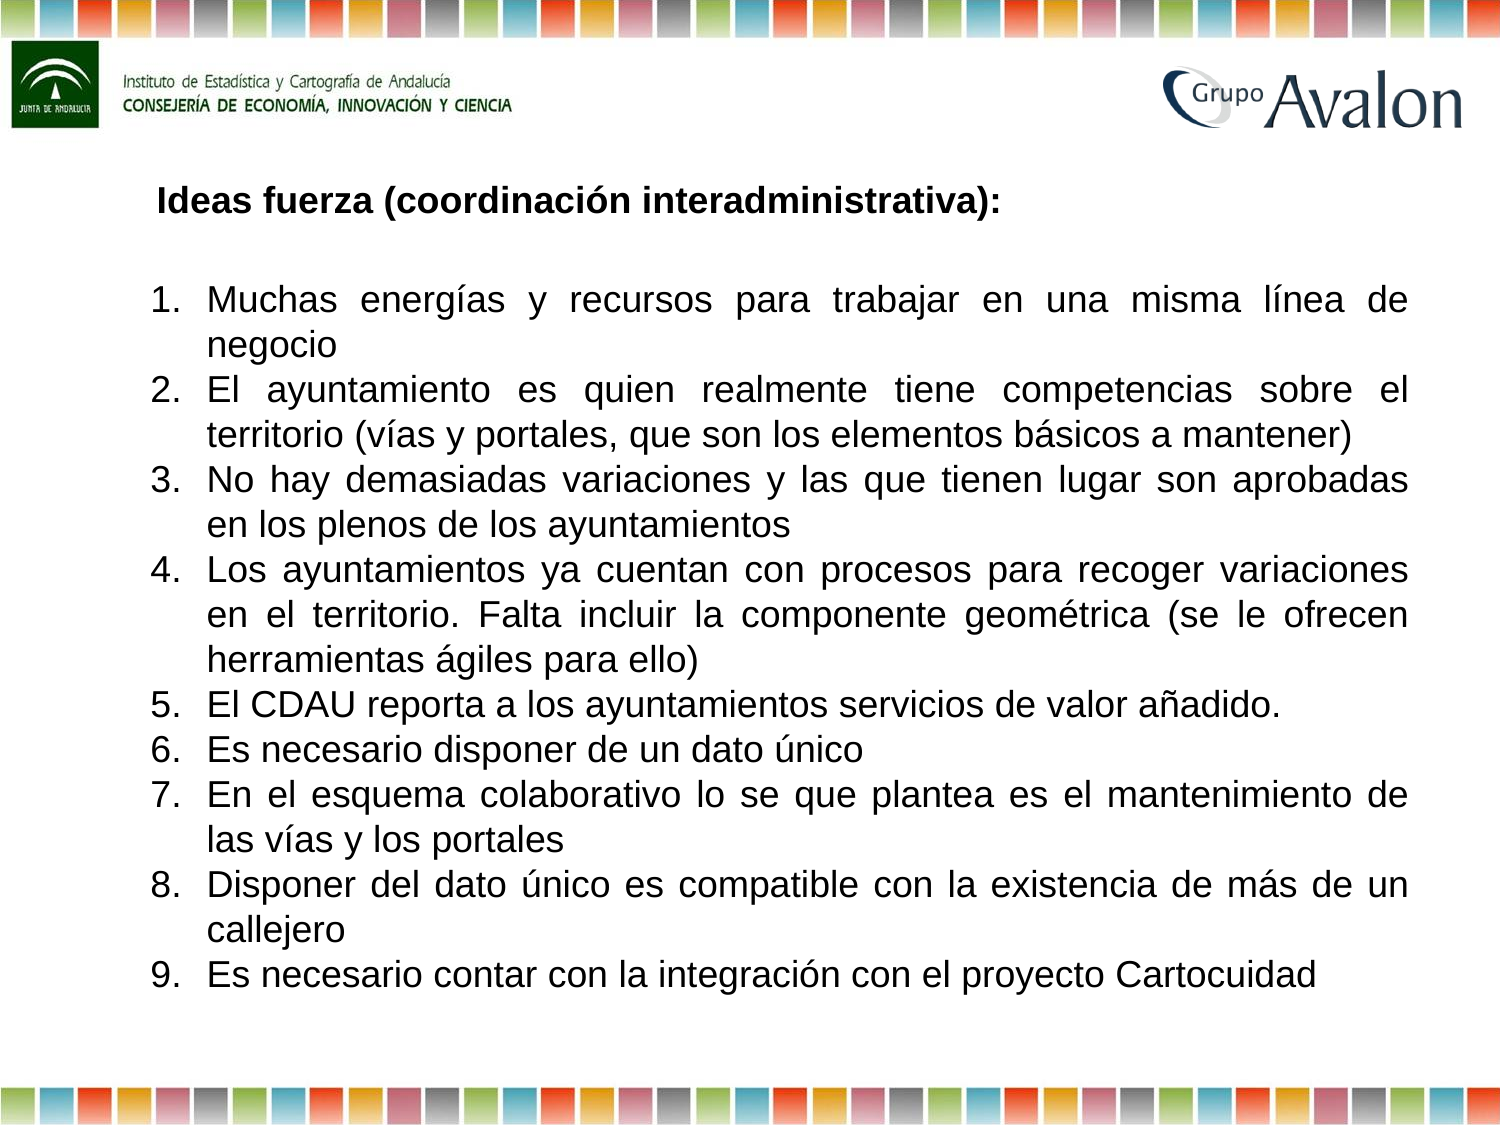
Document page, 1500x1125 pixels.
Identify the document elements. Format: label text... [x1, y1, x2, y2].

text_box Muchas energías y recursos para trabajar en una misma línea de negocio El ayuntamiento es quien realmente tiene competencias sobre el territorio (vías y portales, que son los elementos básicos a mantener) No hay demasiadas variaciones y las que tienen lugar son aprobadas en los plenos de los ayuntamientos Los ayuntamientos ya cuentan con procesos para recoger variaciones en el territorio. Falta incluir la componente geométrica (se le ofrecen herramientas ágiles para ello) El CDAU reporta a los ayuntamientos servicios de valor añadido. Es necesario disponer de un dato único En el esquema colaborativo lo se que plantea es el mantenimiento de las vías y los portales Disponer del dato único es compatible con la existencia de más de un callejero Es necesario contar con la integración con el proyecto Cartocuidad [135, 267, 1424, 977]
picture [0, 0, 1500, 1125]
text_box Ideas fuerza (coordinación interadministrativa): [141, 148, 1306, 249]
